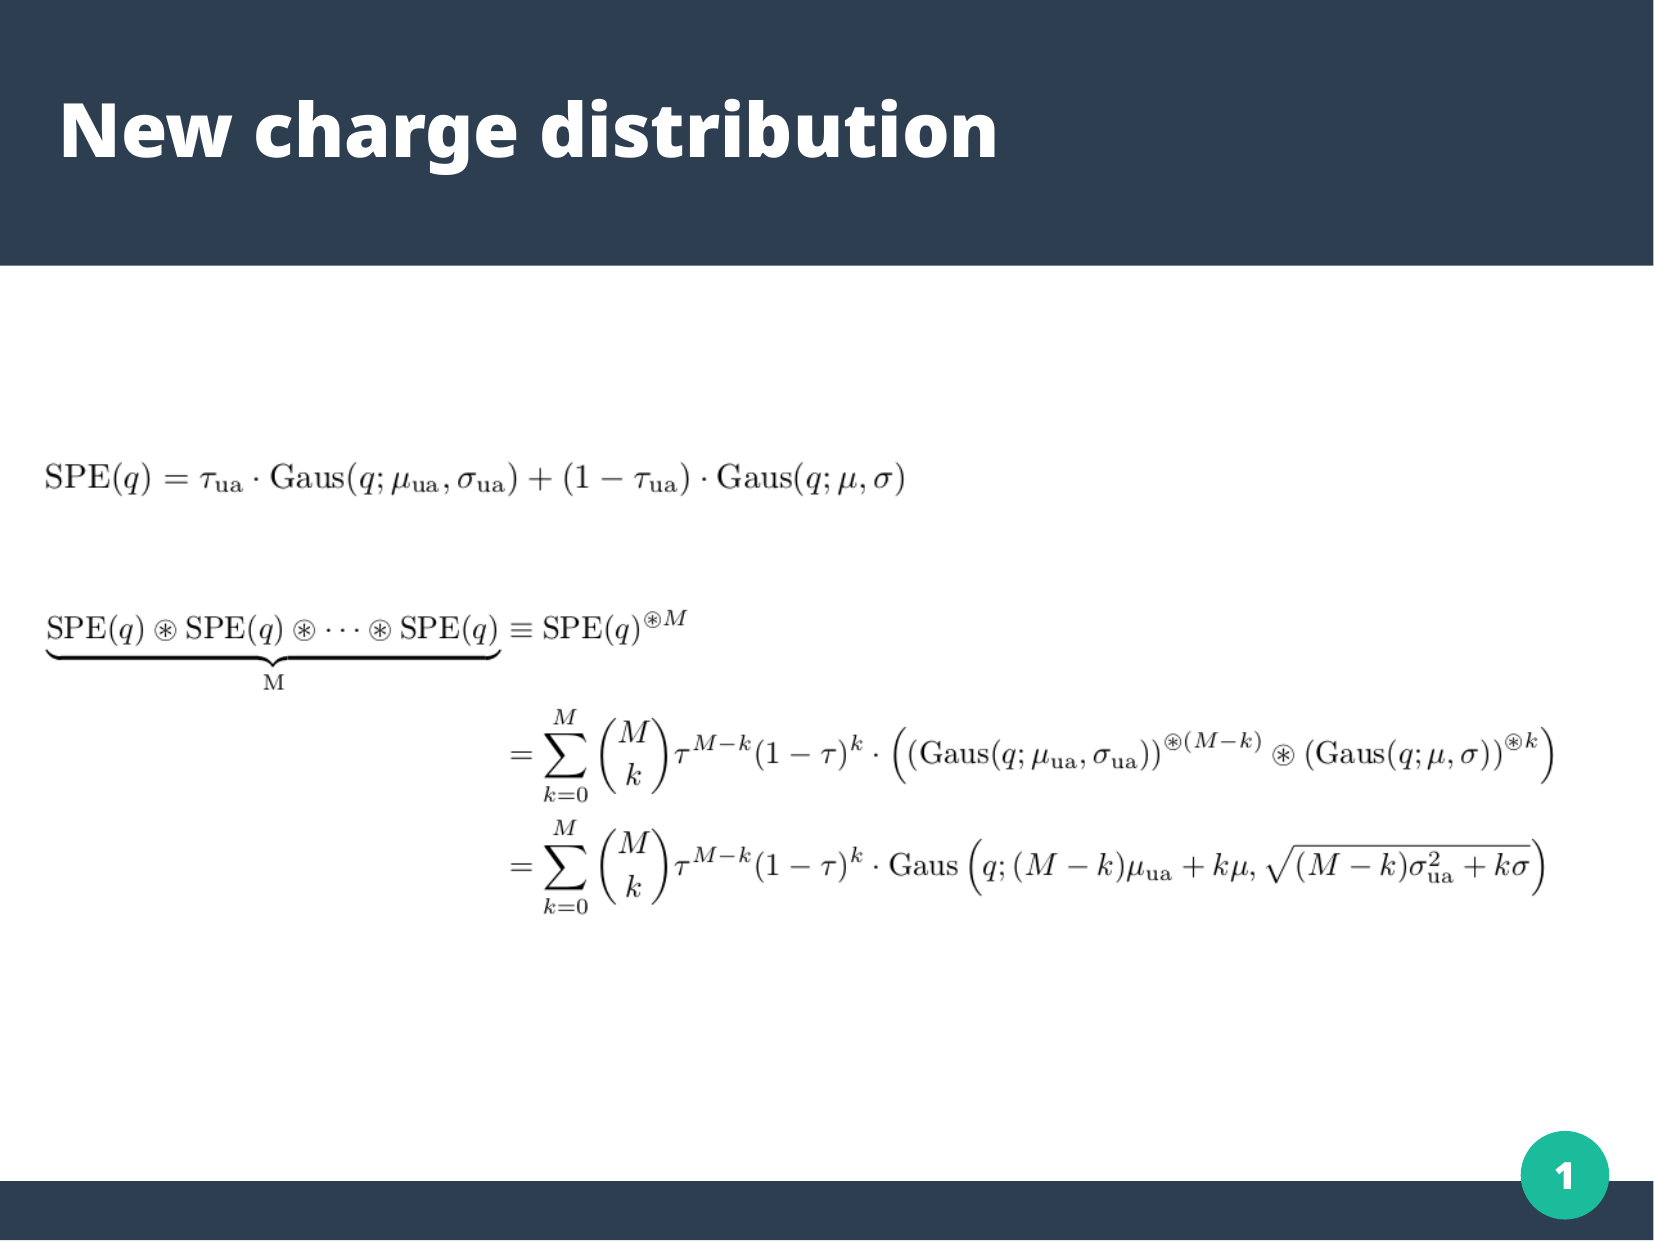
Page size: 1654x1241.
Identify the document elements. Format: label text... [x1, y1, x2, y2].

picture [30, 592, 1572, 916]
title New charge distribution [59, 49, 1595, 207]
picture [31, 445, 916, 511]
